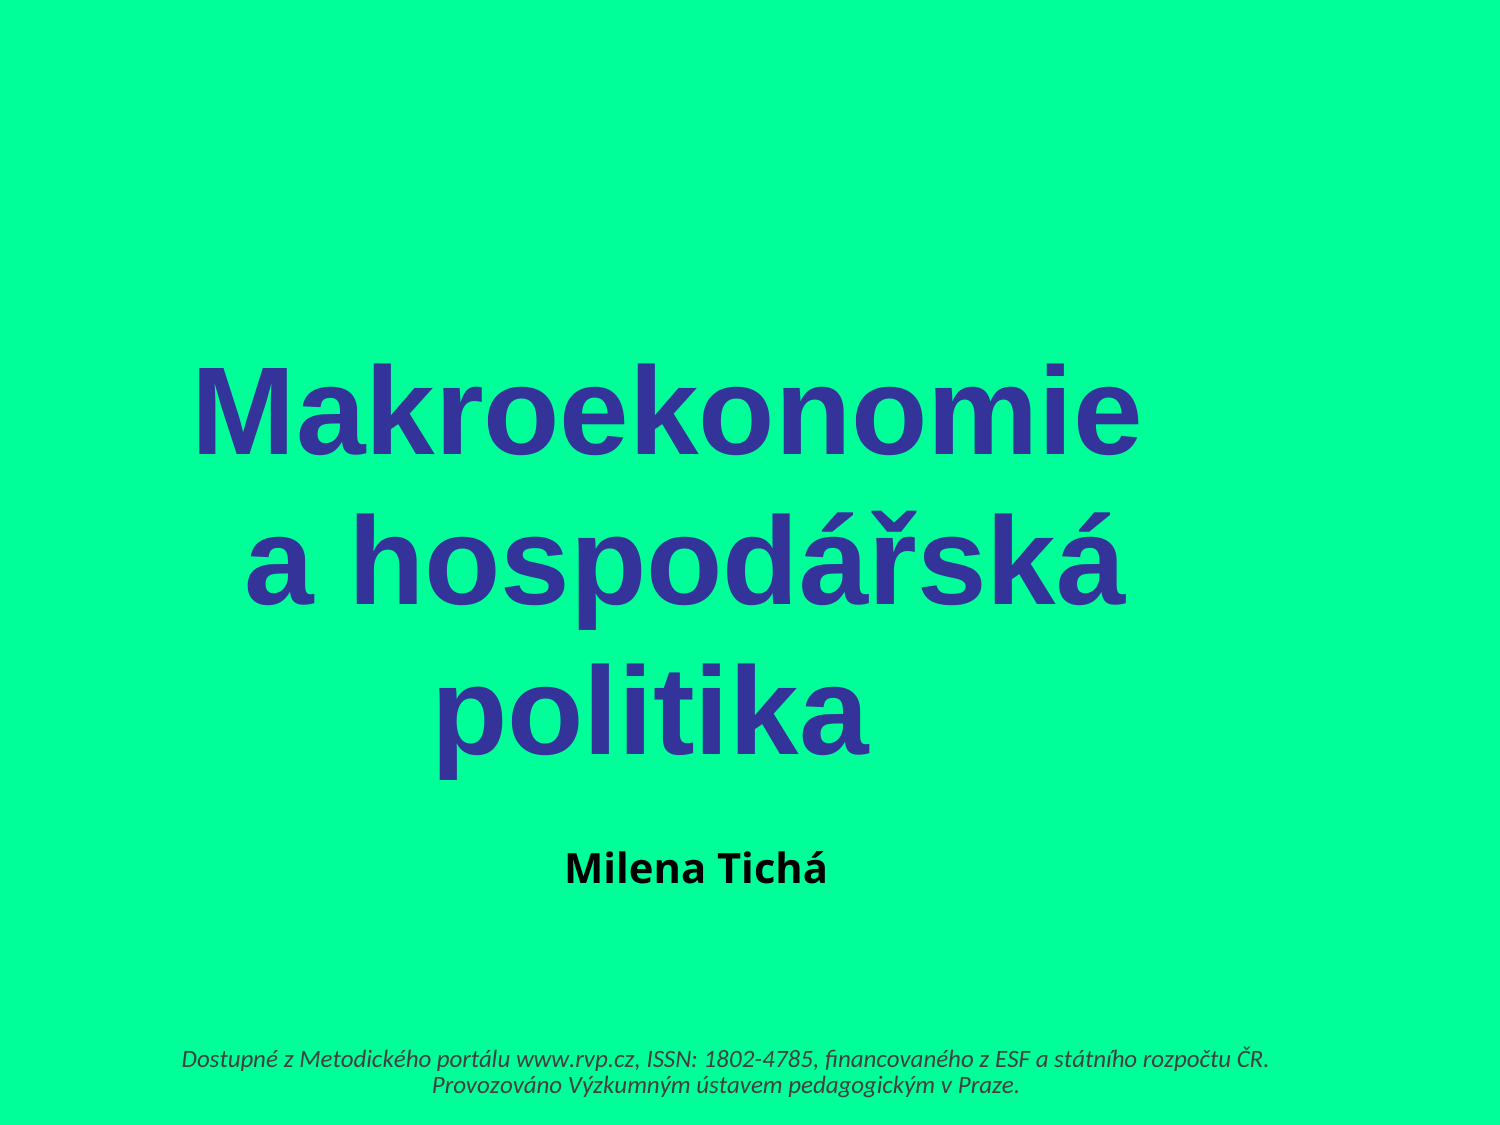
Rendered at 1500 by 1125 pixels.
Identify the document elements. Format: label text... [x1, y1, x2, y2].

text_box Milena Tichá [525, 834, 857, 900]
title Makroekonomie a hospodářská politika [88, 137, 1282, 787]
text_box Dostupné z Metodického portálu www.rvp.cz, ISSN: 1802-4785, financovaného z ESF a státního rozpočtu ČR. Provozováno Výzkumným ústavem pedagogickým v Praze. [105, 1042, 1348, 1103]
